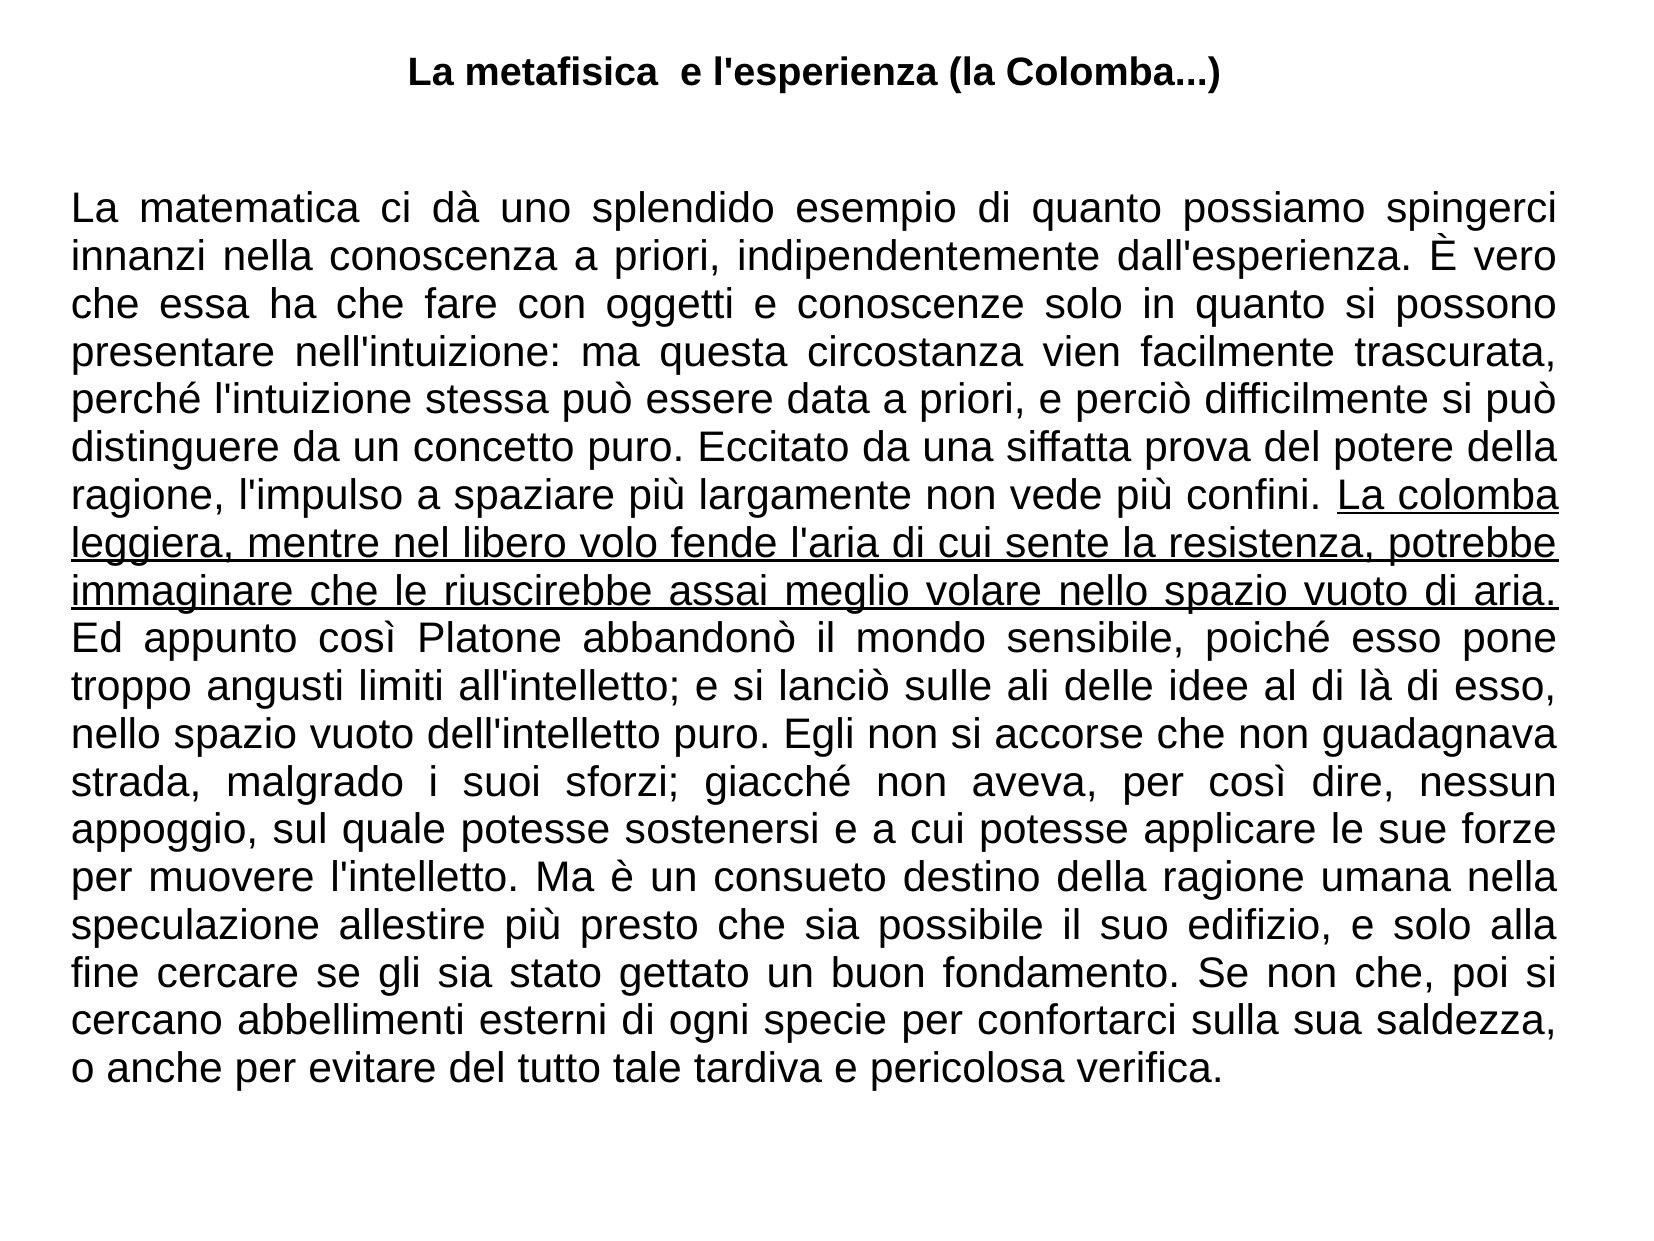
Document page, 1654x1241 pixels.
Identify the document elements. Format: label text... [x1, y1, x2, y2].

list La metafisica e l'esperienza (la Colomba...) La matematica ci dà uno splendido esempio di quanto possiamo spingerci innanzi nella conoscenza a priori, indipendentemente dall'esperienza. È vero che essa ha che fare con oggetti e conoscenze solo in quanto si possono presentare nell'intuizione: ma questa circostanza vien facilmente trascurata, perché l'intuizione stessa può essere data a priori, e perciò difficilmente si può distinguere da un concetto puro. Eccitato da una siffatta prova del potere della ragione, l'impulso a spaziare più largamente non vede più confini. La colomba leggiera, mentre nel libero volo fende l'aria di cui sente la resistenza, potrebbe immaginare che le riuscirebbe assai meglio volare nello spazio vuoto di aria. Ed appunto così Platone abbandonò il mondo sensibile, poiché esso pone troppo angusti limiti all'intelletto; e si lanciò sulle ali delle idee al di là di esso, nello spazio vuoto dell'intelletto puro. Egli non si accorse che non guadagnava strada, malgrado i suoi sforzi; giacché non aveva, per così dire, nessun appoggio, sul quale potesse sostenersi e a cui potesse applicare le sue forze per muovere l'intelletto. Ma è un consueto destino della ragione umana nella speculazione allestire più presto che sia possibile il suo edifizio, e solo alla fine cercare se gli sia stato gettato un buon fondamento. Se non che, poi si cercano abbellimenti esterni di ogni specie per confortarci sulla sua saldezza, o anche per evitare del tutto tale tardiva e pericolosa verifica. [70, 49, 1559, 1162]
